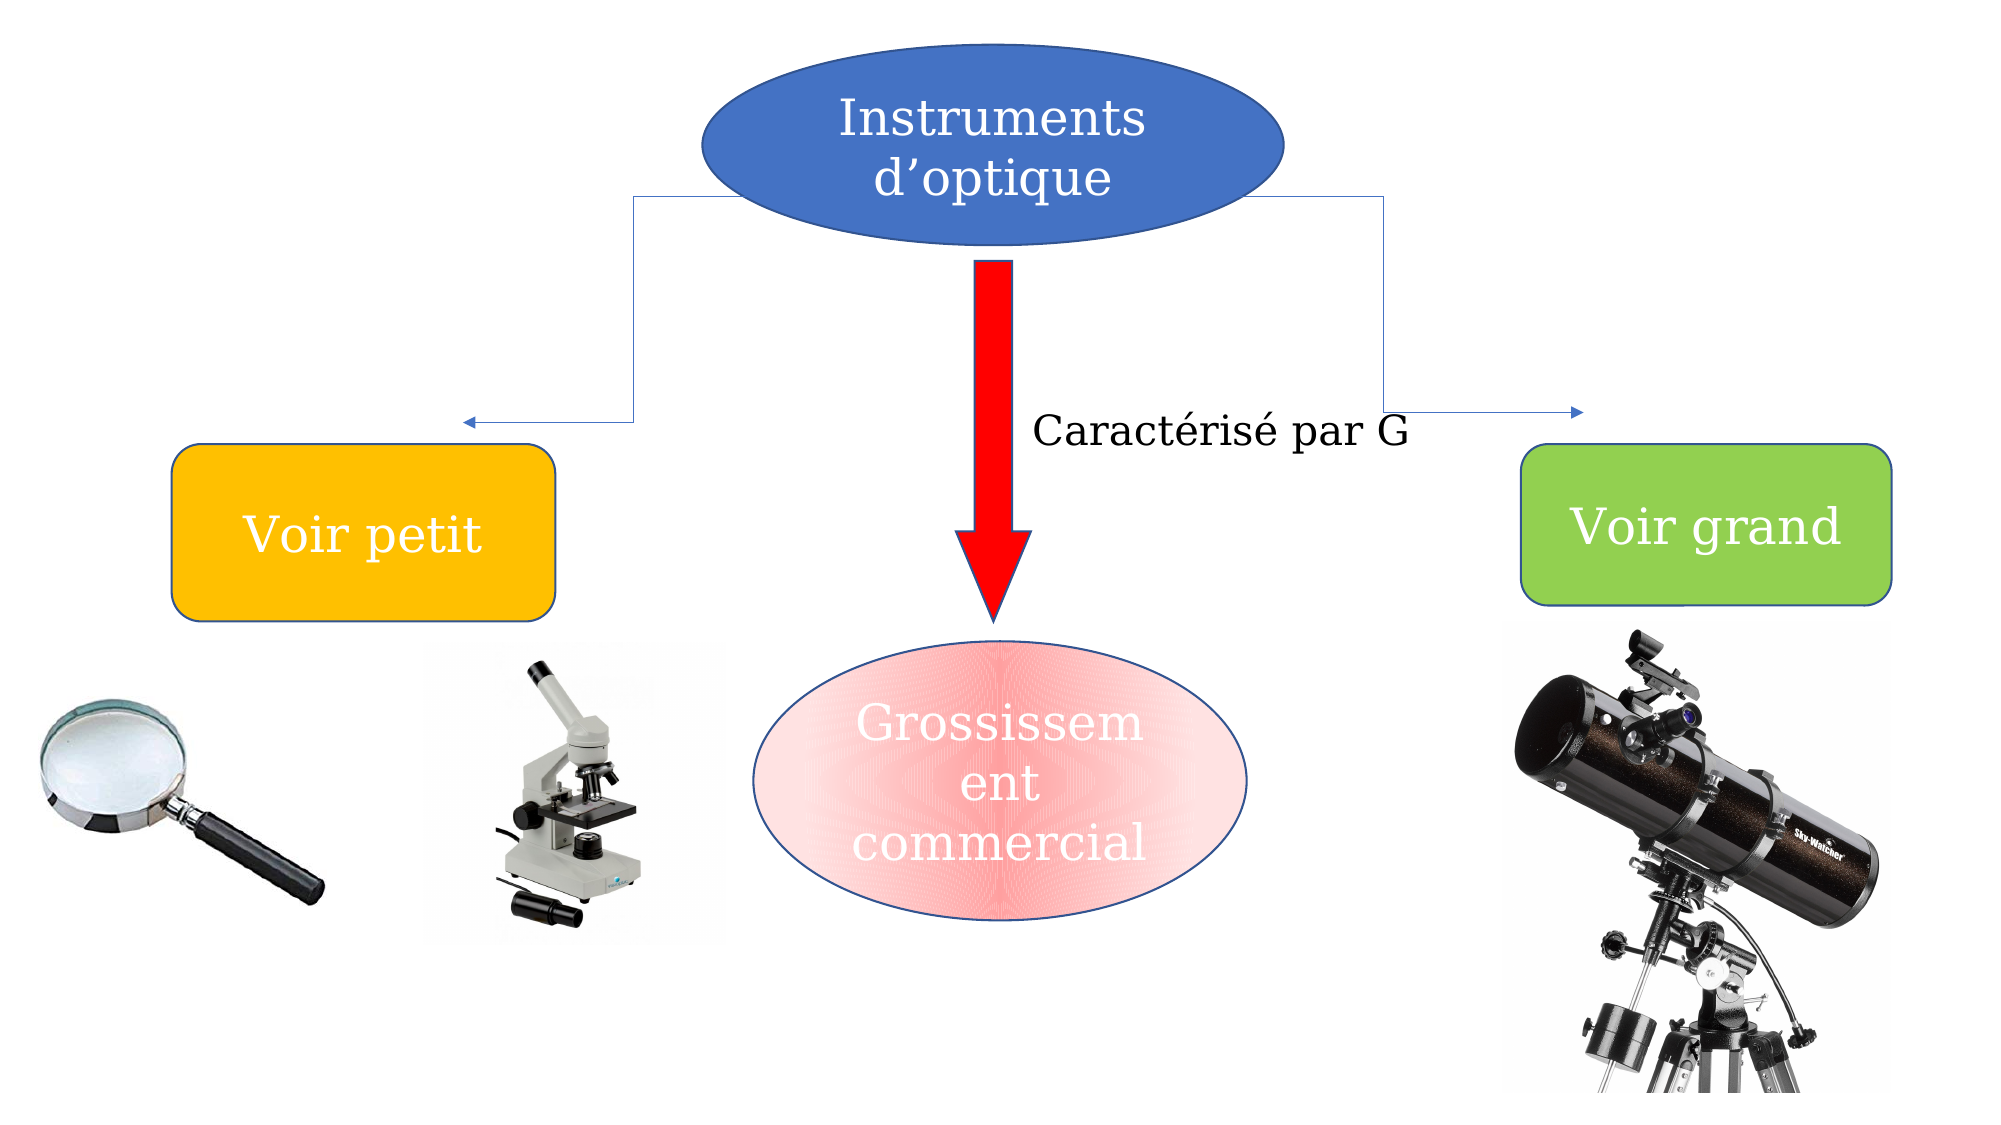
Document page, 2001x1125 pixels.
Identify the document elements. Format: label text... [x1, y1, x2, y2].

text_box Grossissement commercial [753, 641, 1247, 921]
text_box Instruments d’optique [702, 44, 1284, 246]
picture [423, 642, 726, 945]
text_box Voir petit [171, 444, 556, 622]
picture [38, 696, 327, 907]
picture [1502, 621, 1891, 1093]
text_box Voir grand [1520, 444, 1892, 606]
text_box [955, 260, 1031, 622]
text_box Caractérisé par G [1017, 396, 1521, 462]
